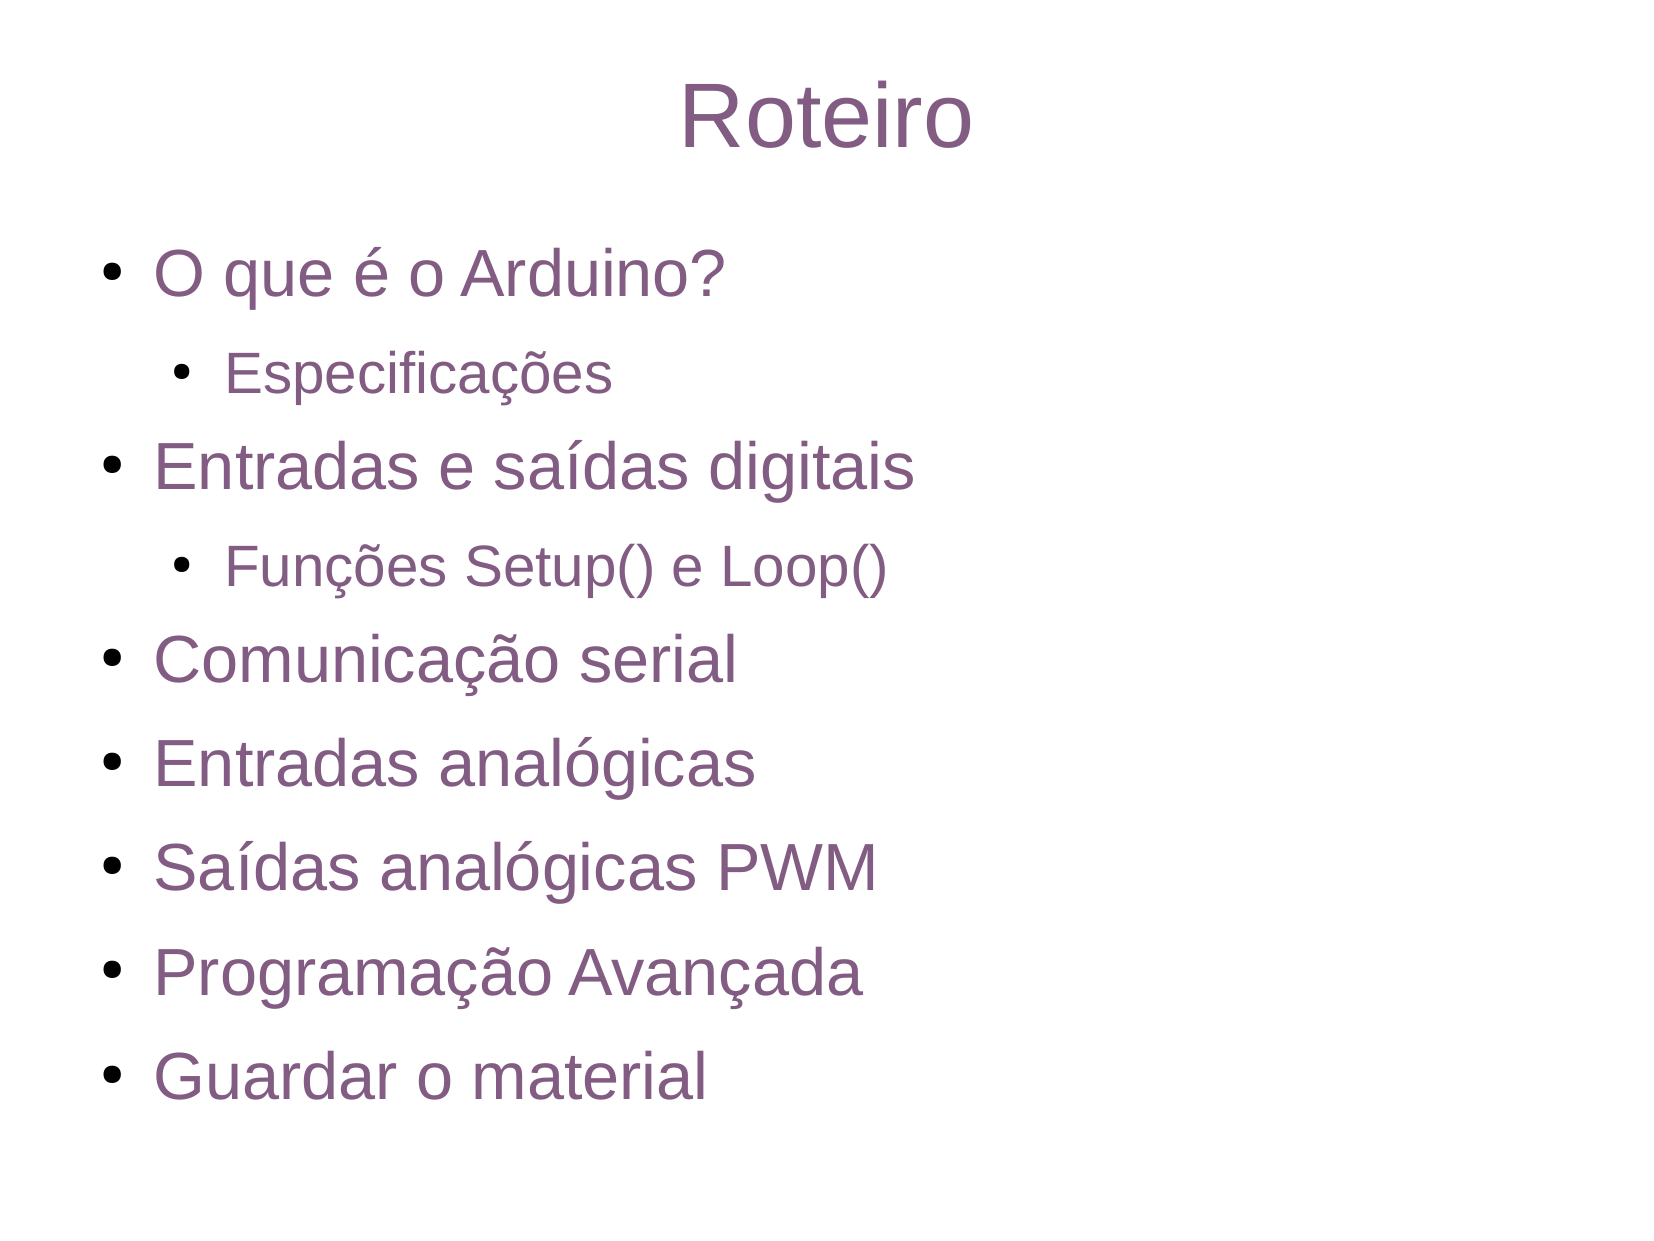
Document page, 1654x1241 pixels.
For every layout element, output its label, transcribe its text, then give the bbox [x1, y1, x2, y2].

list O que é o Arduino? Especificações Entradas e saídas digitais Funções Setup() e Loop() Comunicação serial Entradas analógicas Saídas analógicas PWM Programação Avançada Guardar o material [82, 236, 1571, 1184]
title Roteiro [82, 37, 1571, 195]
